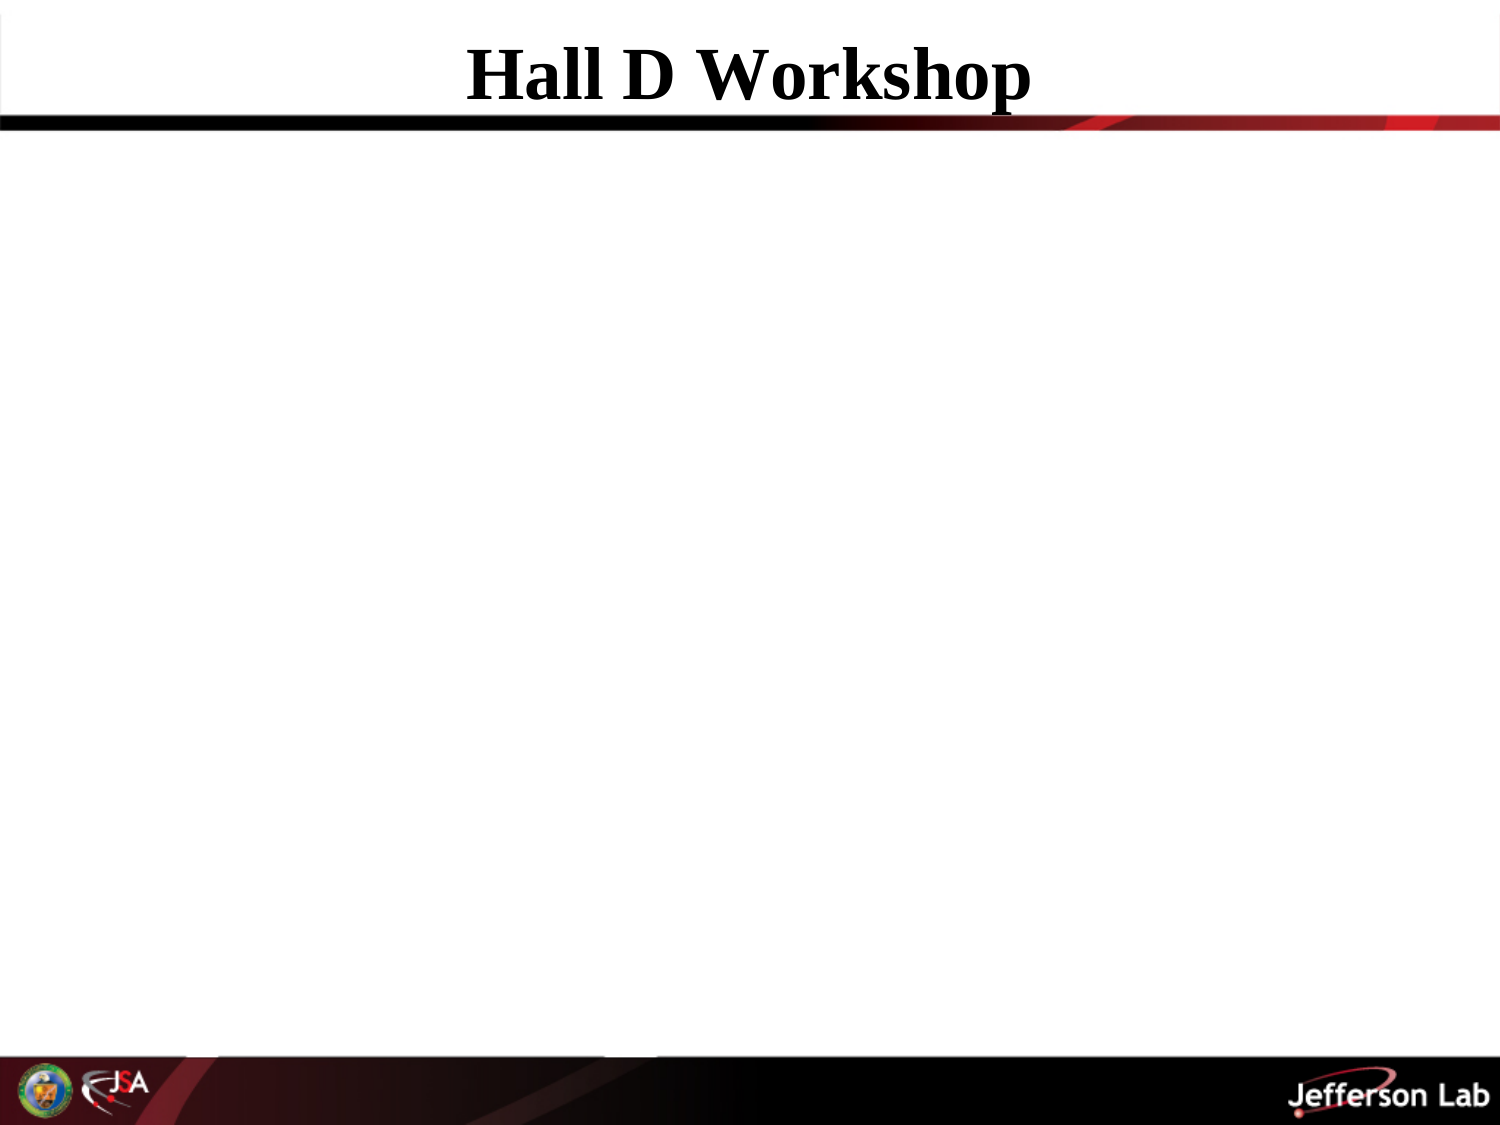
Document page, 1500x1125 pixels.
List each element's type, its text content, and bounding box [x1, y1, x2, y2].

picture [0, 0, 1500, 1125]
title Hall D Workshop [112, 0, 1388, 151]
